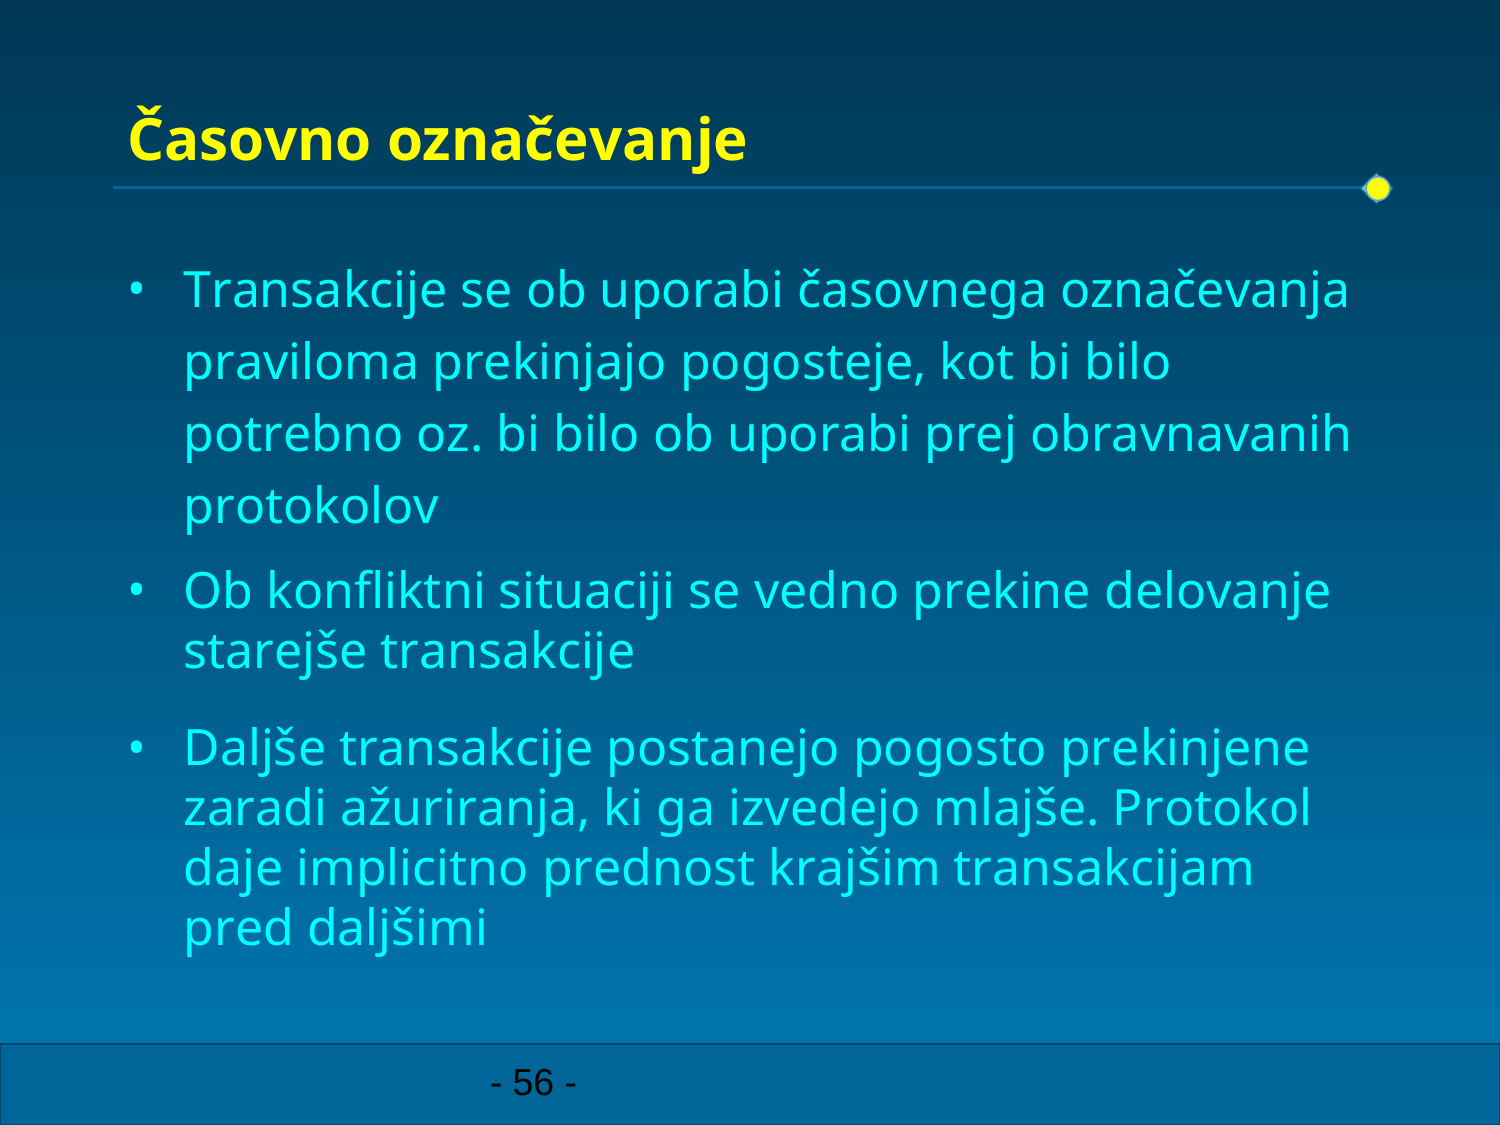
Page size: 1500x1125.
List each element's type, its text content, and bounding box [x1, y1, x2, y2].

title Časovno označevanje [112, 94, 1388, 181]
list Transakcije se ob uporabi časovnega označevanja praviloma prekinjajo pogosteje, kot bi bilo potrebno oz. bi bilo ob uporabi prej obravnavanih protokolov Ob konfliktni situaciji se vedno prekine delovanje starejše transakcije Daljše transakcije postanejo pogosto prekinjene zaradi ažuriranja, ki ga izvedejo mlajše. Protokol daje implicitno prednost krajšim transakcijam pred daljšimi [112, 237, 1388, 963]
